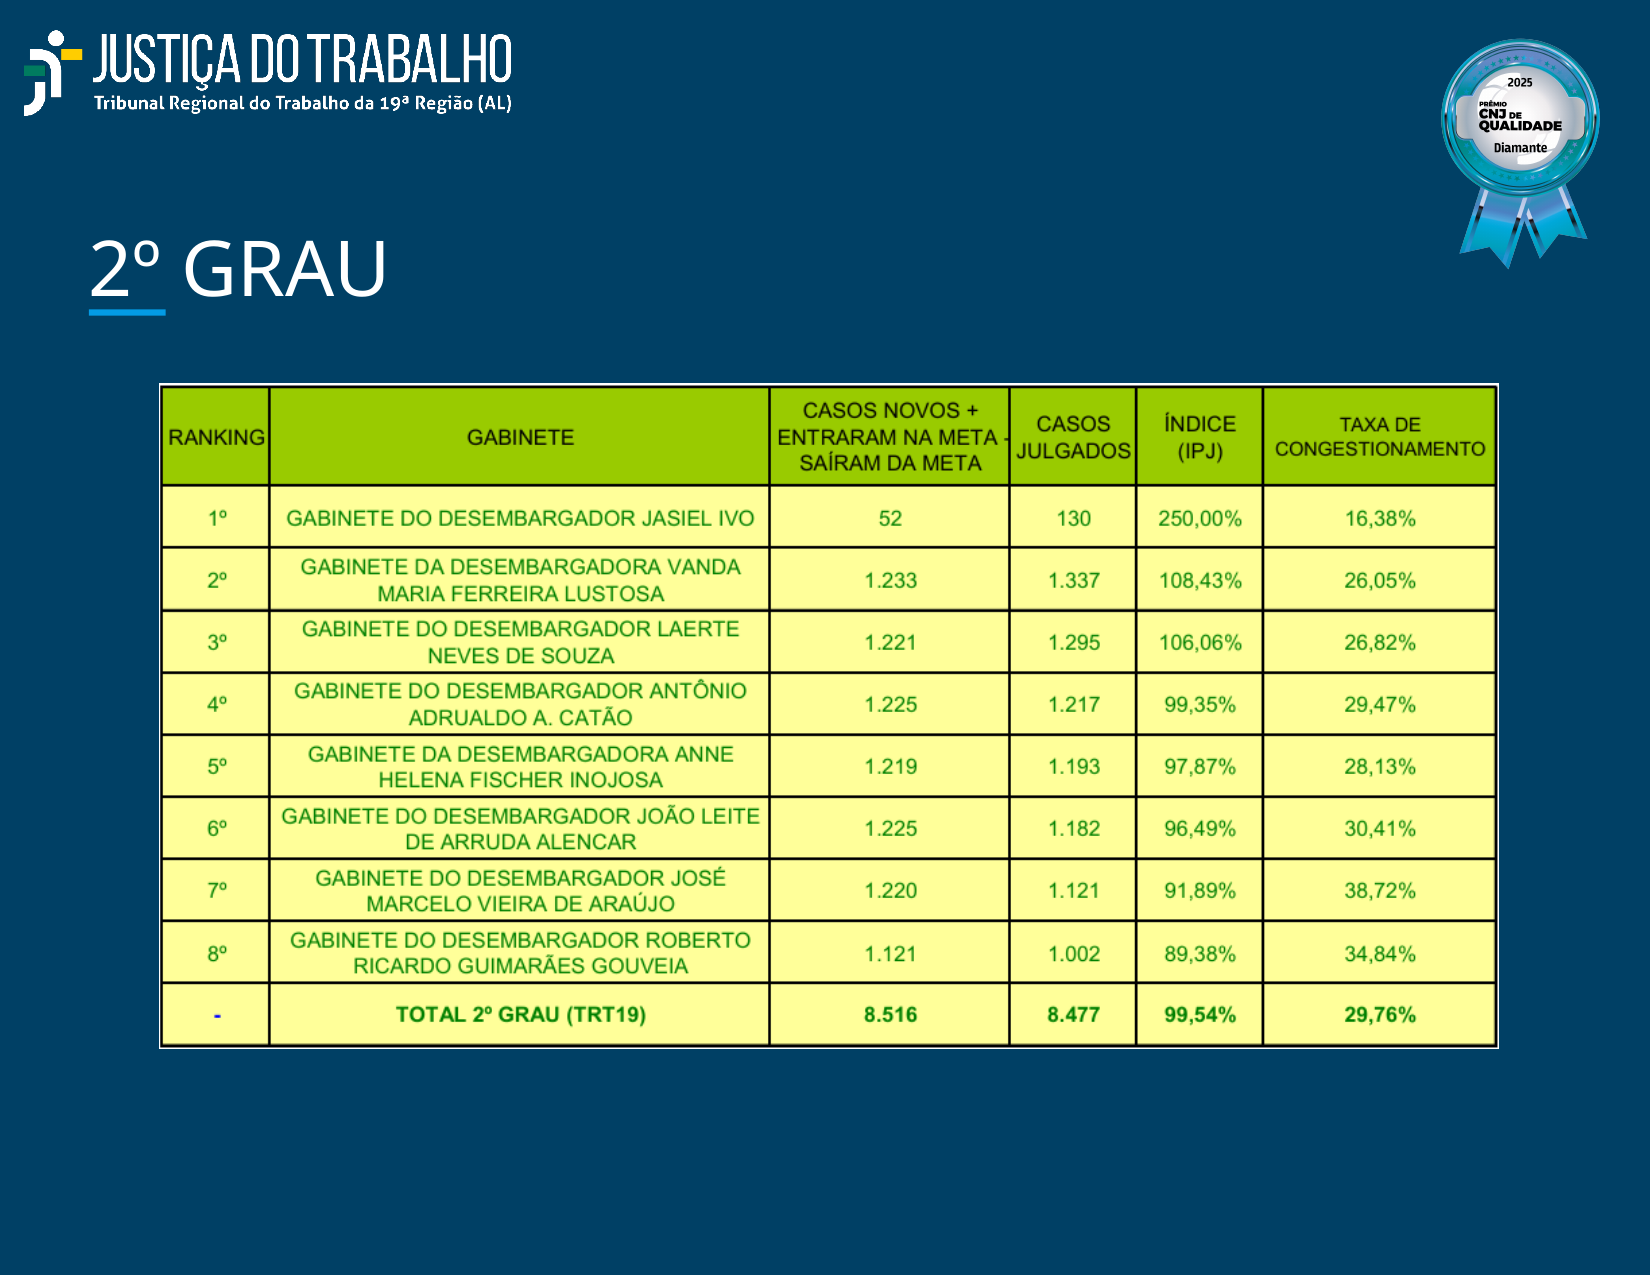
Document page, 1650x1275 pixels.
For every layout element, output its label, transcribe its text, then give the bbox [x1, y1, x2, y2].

picture [159, 383, 1499, 1049]
title 2º GRAU [70, 167, 796, 331]
picture [24, 30, 511, 116]
picture [1440, 37, 1601, 271]
